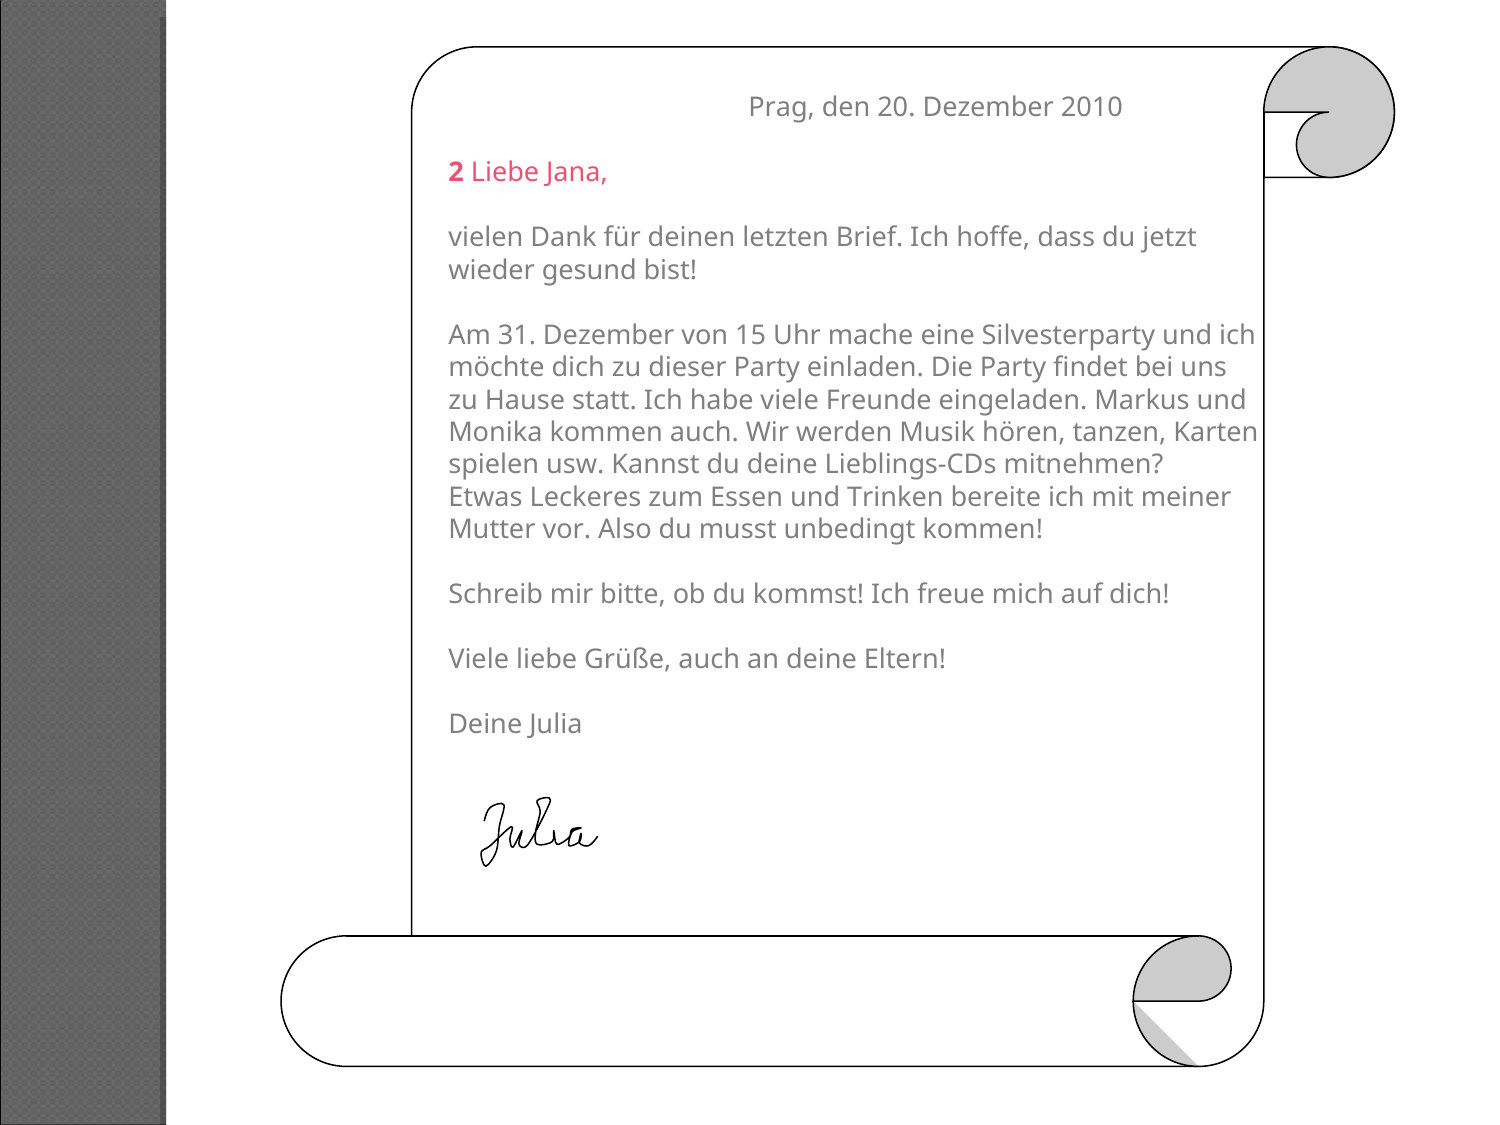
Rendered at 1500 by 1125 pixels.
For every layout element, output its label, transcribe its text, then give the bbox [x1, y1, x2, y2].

text_box Prag, den 20. Dezember 2010 2 Liebe Jana, vielen Dank für deinen letzten Brief. Ich hoffe, dass du jetzt wieder gesund bist! Am 31. Dezember von 15 Uhr mache eine Silvesterparty und ich möchte dich zu dieser Party einladen. Die Party findet bei uns zu Hause statt. Ich habe viele Freunde eingeladen. Markus und Monika kommen auch. Wir werden Musik hören, tanzen, Karten spielen usw. Kannst du deine Lieblings-CDs mitnehmen? Etwas Leckeres zum Essen und Trinken bereite ich mit meiner Mutter vor. Also du musst unbedingt kommen! Schreib mir bitte, ob du kommst! Ich freue mich auf dich! Viele liebe Grüße, auch an deine Eltern! Deine Julia [433, 81, 1278, 915]
text_box [281, 46, 1395, 1067]
picture [0, 0, 166, 1125]
